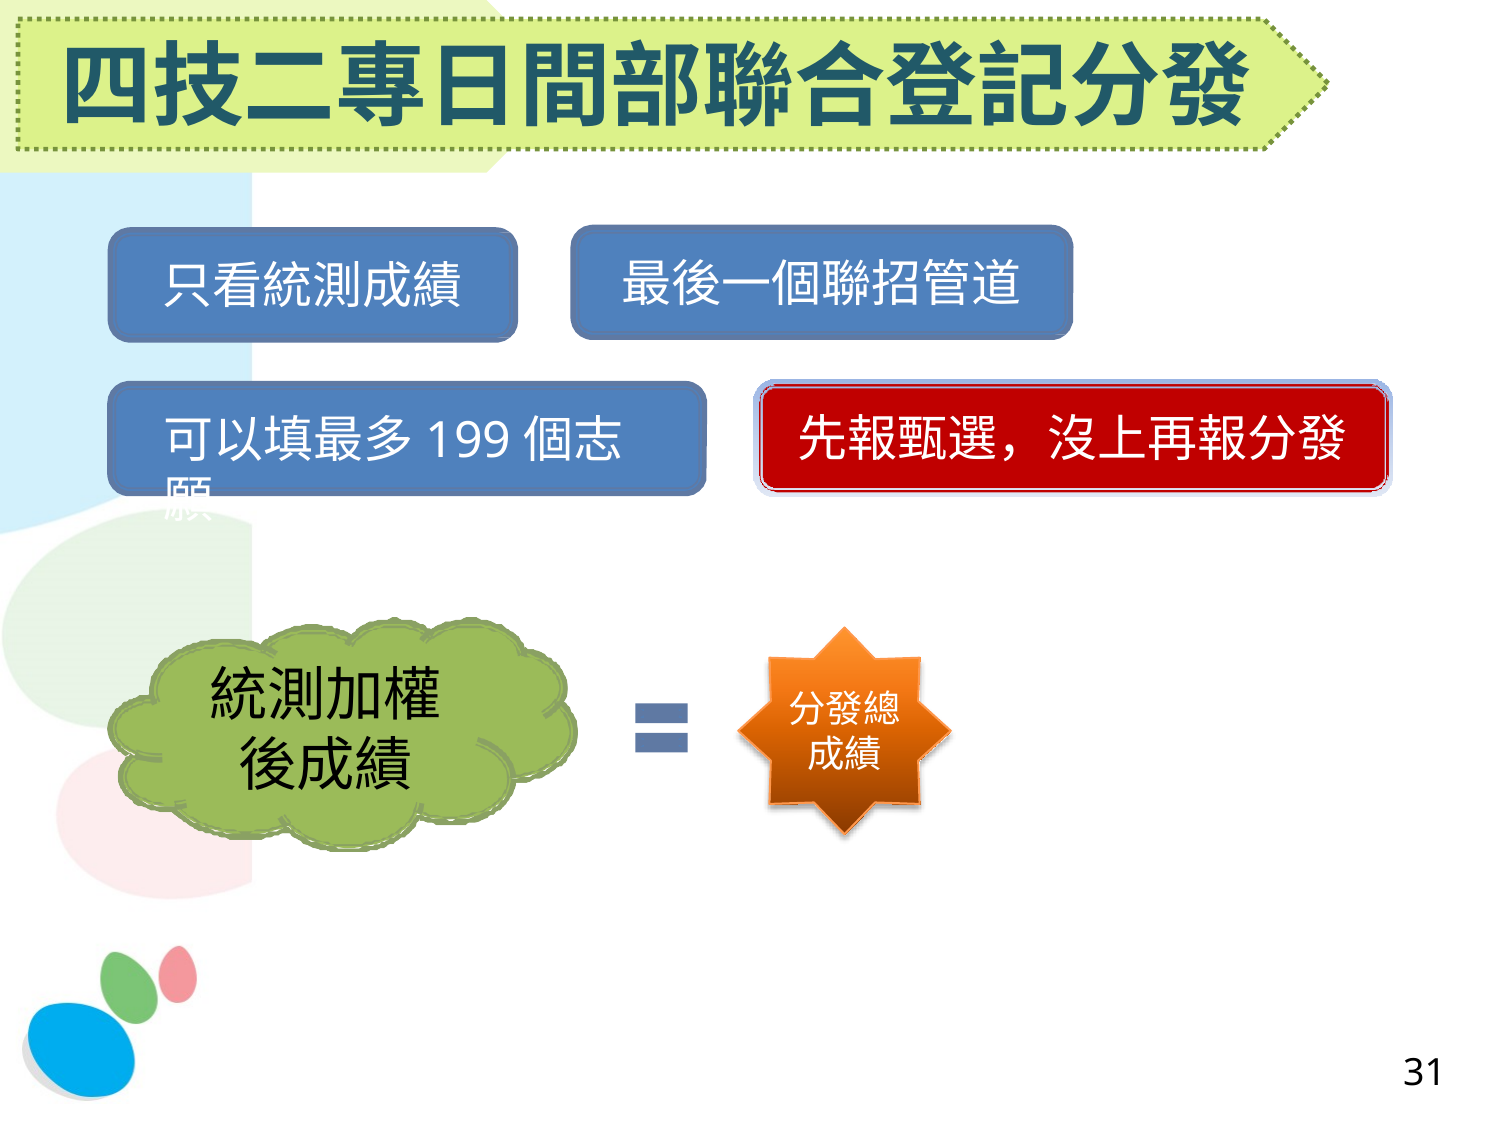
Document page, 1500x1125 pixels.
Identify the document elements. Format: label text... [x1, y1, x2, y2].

text_box 分發總 成績 [786, 682, 903, 778]
title 四技二專日間部聯合登記分發 [58, 24, 1256, 139]
text_box 統測加權 後成績 [207, 654, 445, 800]
text_box [570, 224, 1074, 340]
text_box 31 [1396, 1055, 1451, 1102]
text_box 只看統測成績 [160, 251, 466, 316]
text_box [17, 19, 1325, 150]
text_box 最後一個聯招管道 [619, 248, 1025, 314]
text_box 先報甄選，沒上再報分發 [795, 404, 1350, 469]
text_box [176, 488, 185, 493]
picture [727, 623, 961, 850]
text_box [635, 703, 688, 724]
text_box [107, 380, 708, 497]
picture [107, 618, 578, 852]
text_box [194, 488, 206, 493]
text_box [171, 481, 179, 497]
text_box [107, 227, 519, 343]
text_box 可以填最多199個志願 [161, 404, 653, 470]
text_box [635, 732, 688, 753]
picture [753, 379, 1393, 497]
